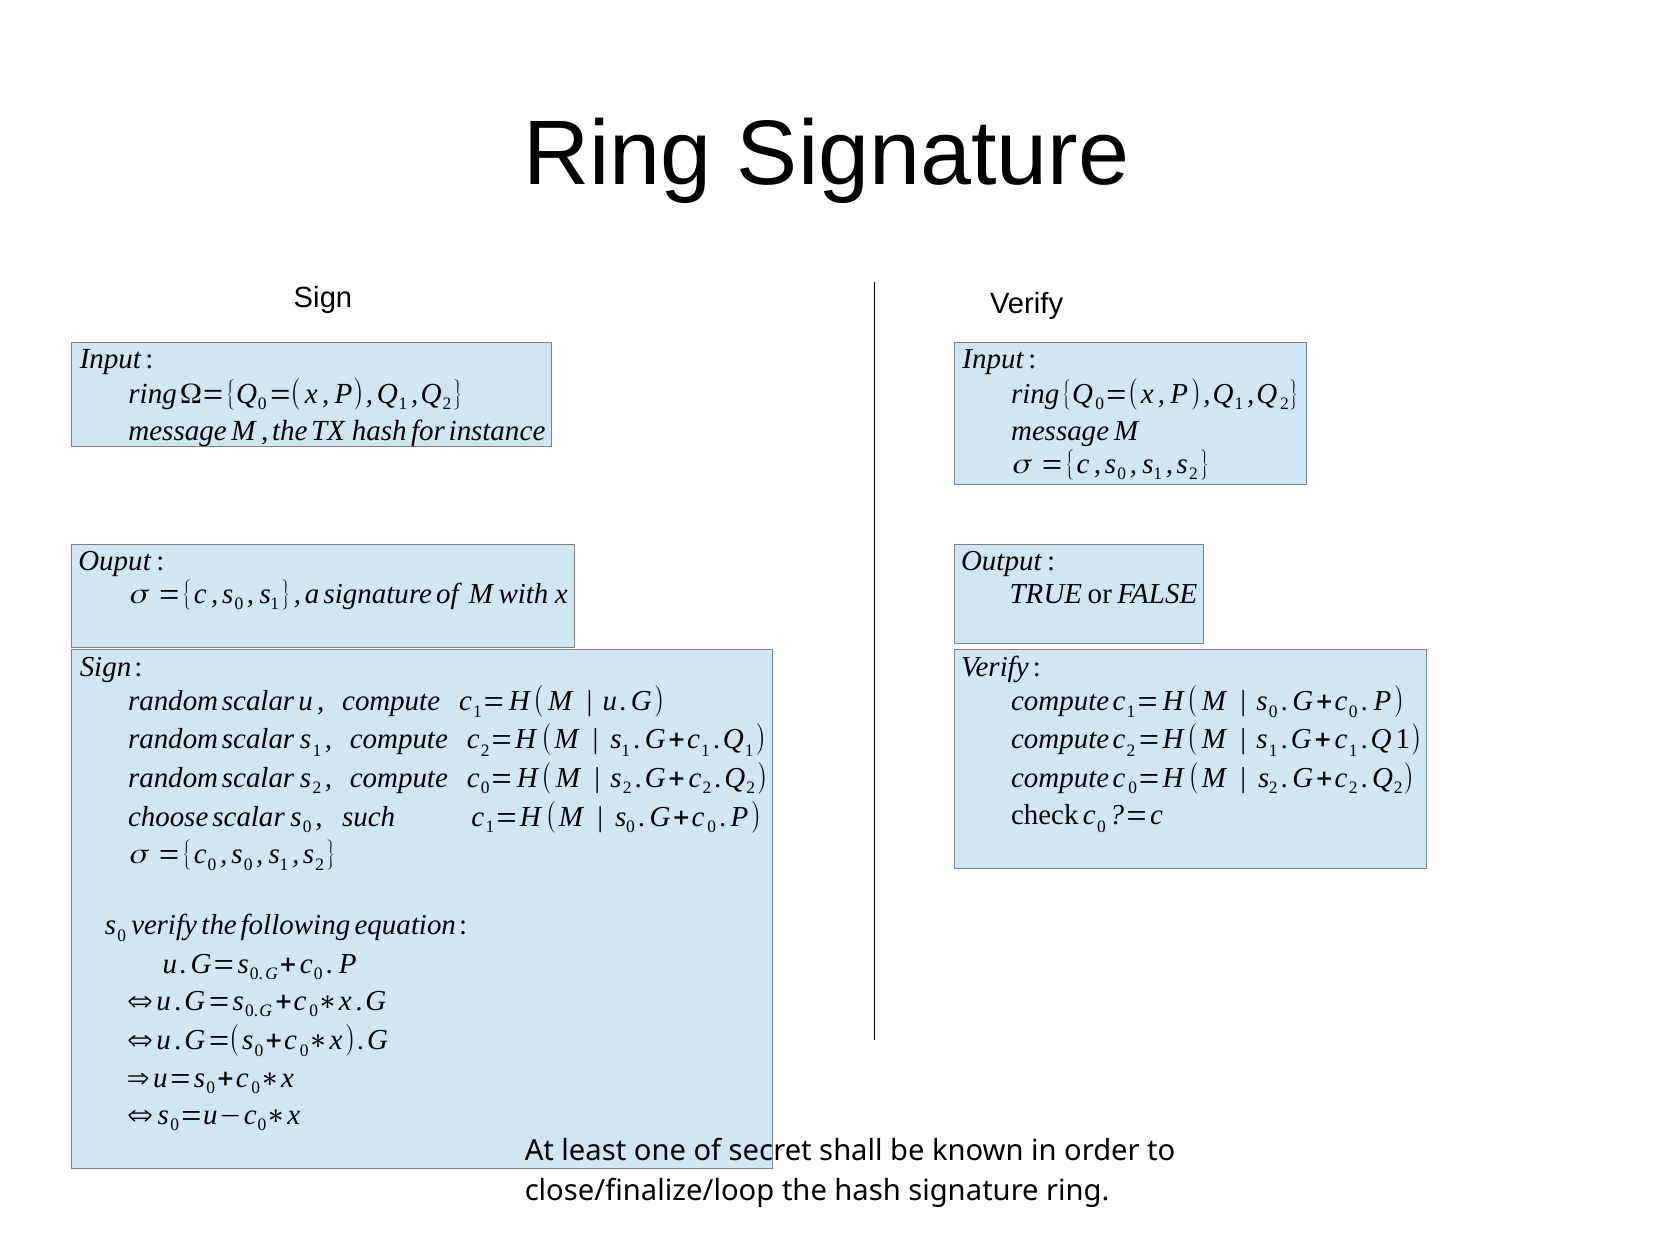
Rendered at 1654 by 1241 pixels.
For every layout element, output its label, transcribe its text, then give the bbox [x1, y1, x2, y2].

chart [954, 342, 1307, 485]
text_box Sign [278, 273, 386, 323]
chart [954, 544, 1204, 644]
text_box Verify [975, 279, 1095, 329]
chart [954, 649, 1427, 869]
title Ring Signature [82, 49, 1571, 257]
chart [71, 544, 575, 648]
chart [71, 342, 552, 447]
text_box At least one of secret shall be known in order to close/finalize/loop the hash signature ring. [510, 1122, 1222, 1203]
chart [71, 649, 773, 1169]
